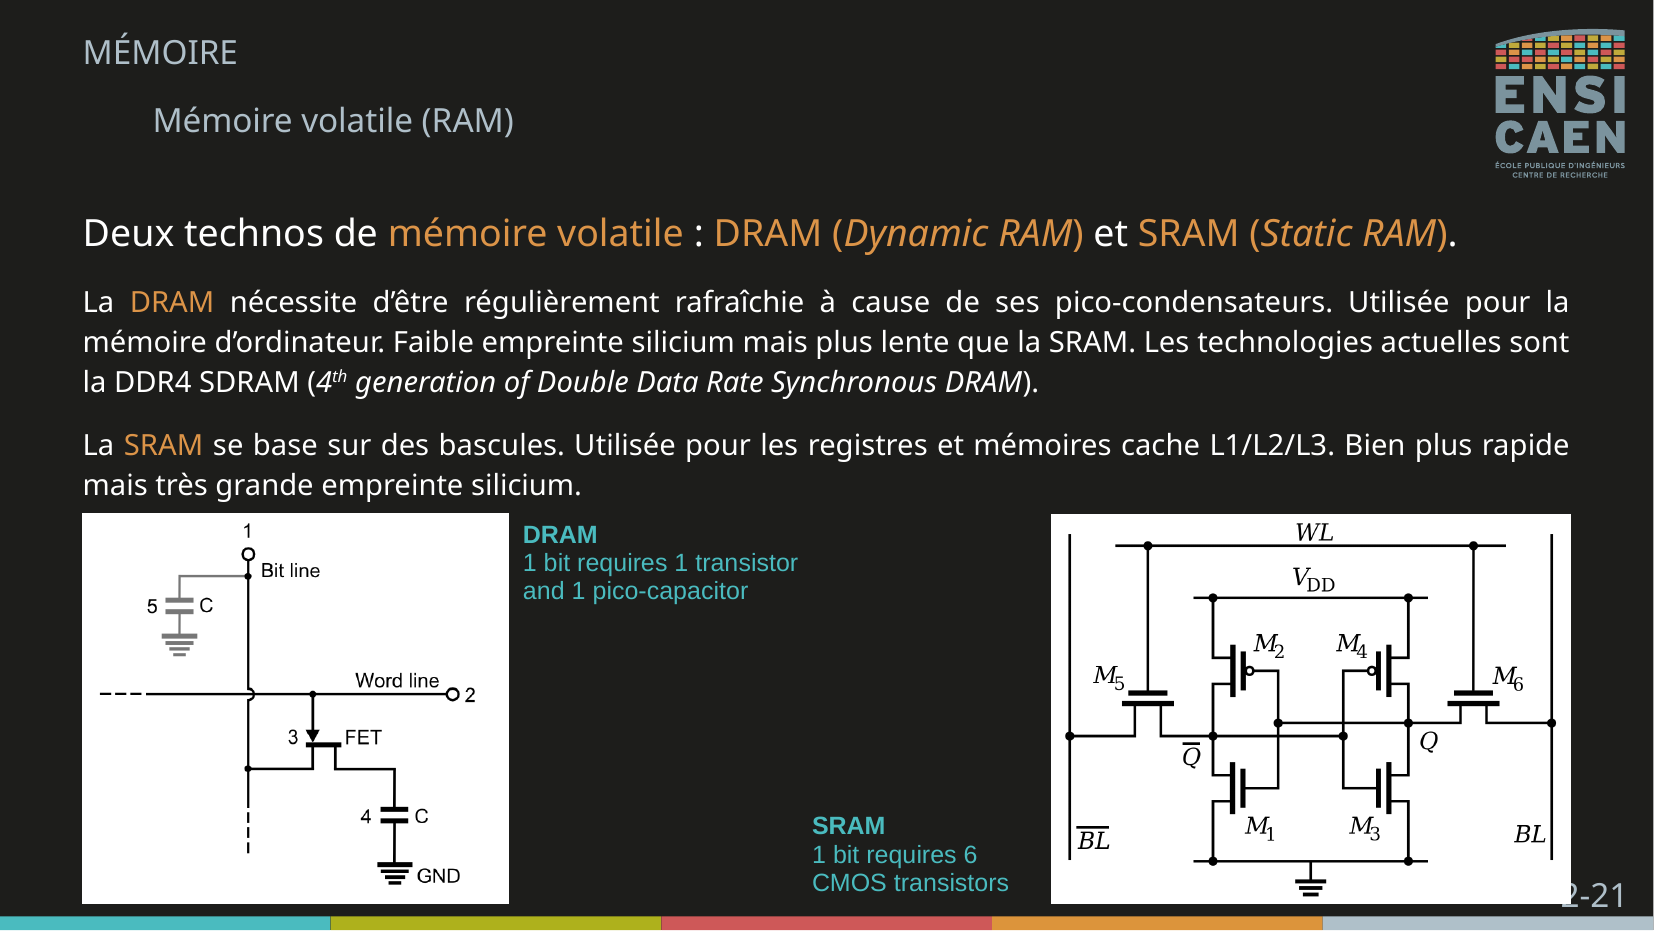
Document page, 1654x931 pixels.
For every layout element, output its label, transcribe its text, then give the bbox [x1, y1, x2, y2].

title MÉMOIRE Mémoire volatile (RAM) [82, 0, 1467, 148]
picture [82, 513, 509, 904]
text_box DRAM 1 bit requires 1 transistor and 1 pico-capacitor [508, 513, 827, 613]
picture [1050, 513, 1571, 904]
text_box SRAM 1 bit requires 6 CMOS transistors [797, 804, 1051, 904]
list Deux technos de mémoire volatile : DRAM (Dynamic RAM) et SRAM (Static RAM). La DRAM nécessite d’être régulièrement rafraîchie à cause de ses pico-condensateurs. Utilisée pour la mémoire d’ordinateur. Faible empreinte silicium mais plus lente que la SRAM. Les technologies actuelles sont la DDR4 SDRAM (4th generation of Double Data Rate Synchronous DRAM). La SRAM se base sur des bascules. Utilisée pour les registres et mémoires cache L1/L2/L3. Bien plus rapide mais très grande empreinte silicium. [82, 206, 1571, 916]
